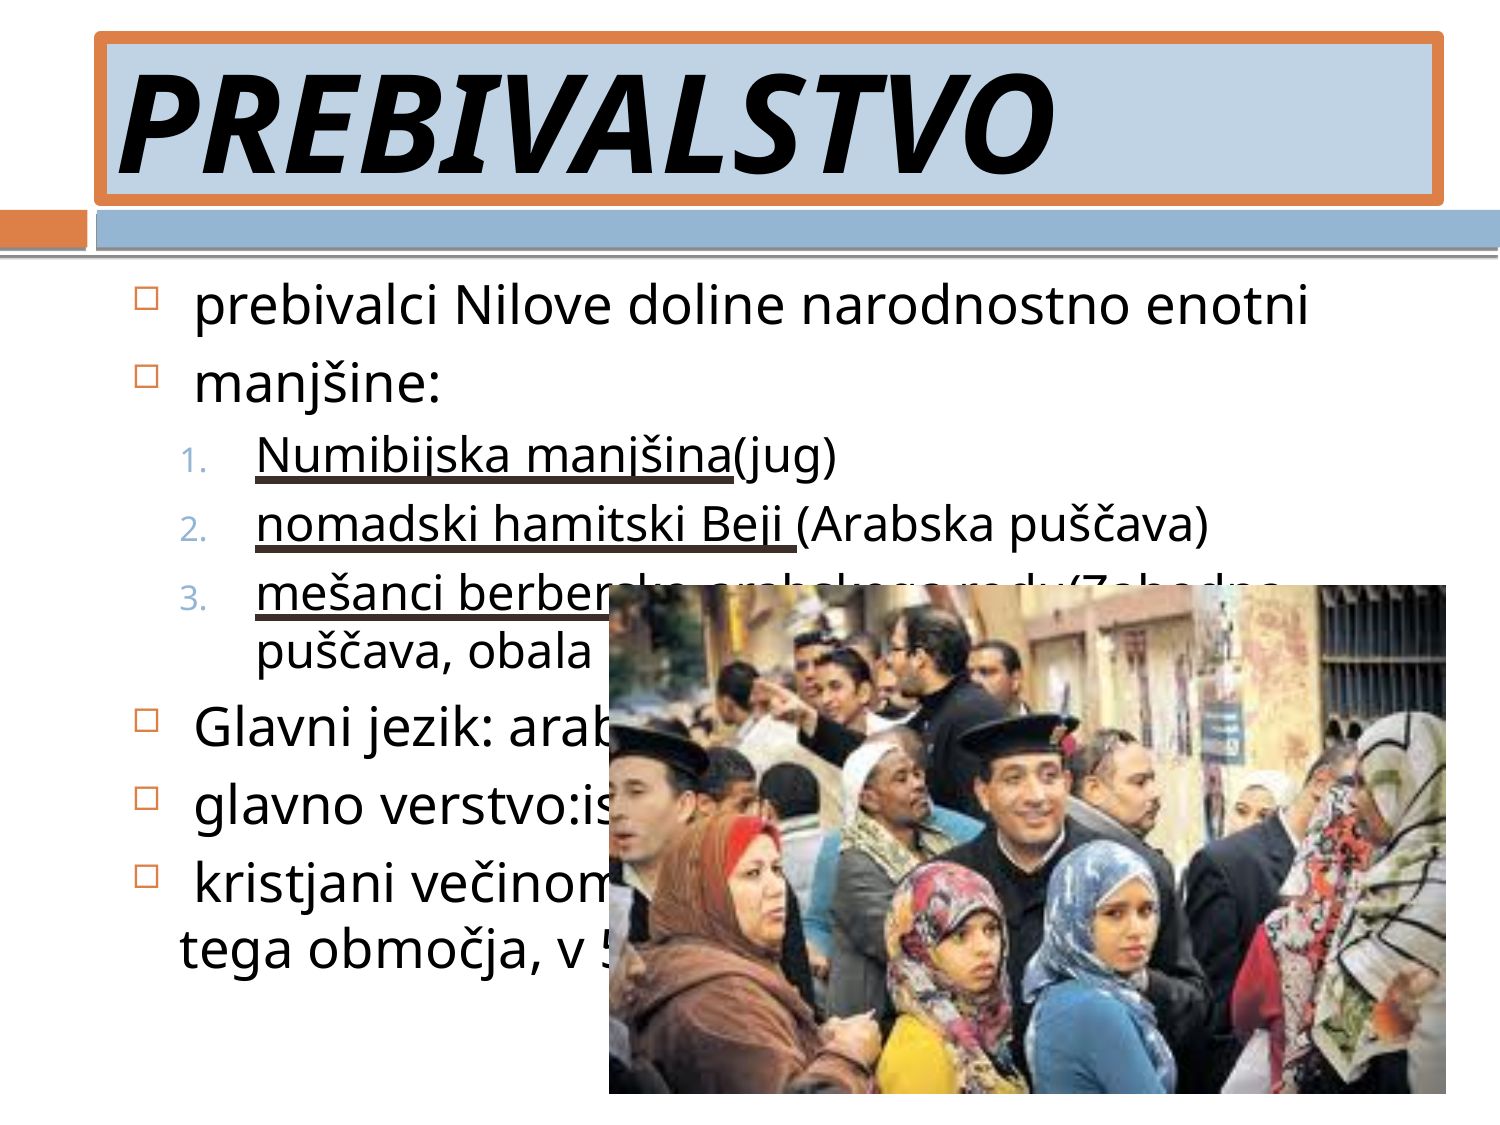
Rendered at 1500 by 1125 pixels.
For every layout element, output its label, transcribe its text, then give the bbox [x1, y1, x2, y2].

title PREBIVALSTVO [100, 37, 1438, 200]
picture [609, 585, 1446, 1094]
list prebivalci Nilove doline narodnostno enotni manjšine: Numibijska manjšina(jug) nomadski hamitski Beji (Arabska puščava) mešanci berbersko-arabskega rodu(Zahodna puščava, obala Rdečega morja) Glavni jezik: arabščina glavno verstvo:islam kristjani večinoma kopti-potomci kristjanov iz tega območja, v 5. st. odcepljeni [117, 262, 1407, 1000]
